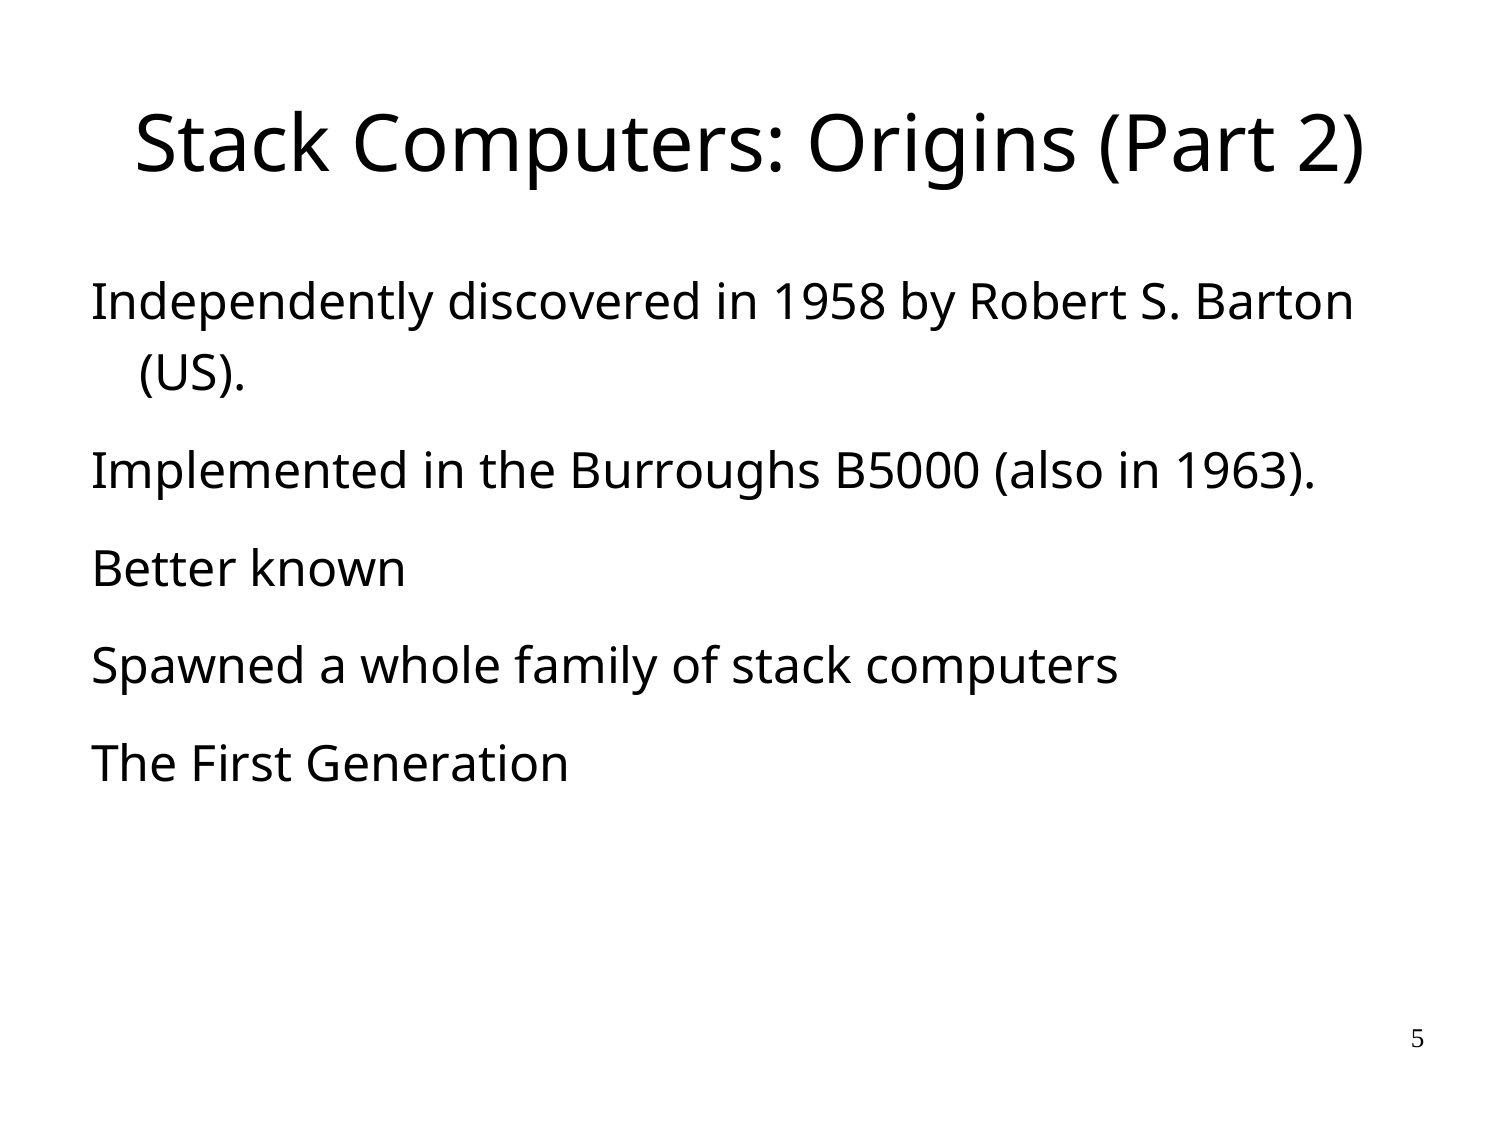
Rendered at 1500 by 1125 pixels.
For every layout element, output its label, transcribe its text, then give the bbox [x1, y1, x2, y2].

list Independently discovered in 1958 by Robert S. Barton (US). Implemented in the Burroughs B5000 (also in 1963). Better known Spawned a whole family of stack computers The First Generation [75, 263, 1426, 808]
title Stack Computers: Origins (Part 2) [75, 86, 1426, 191]
